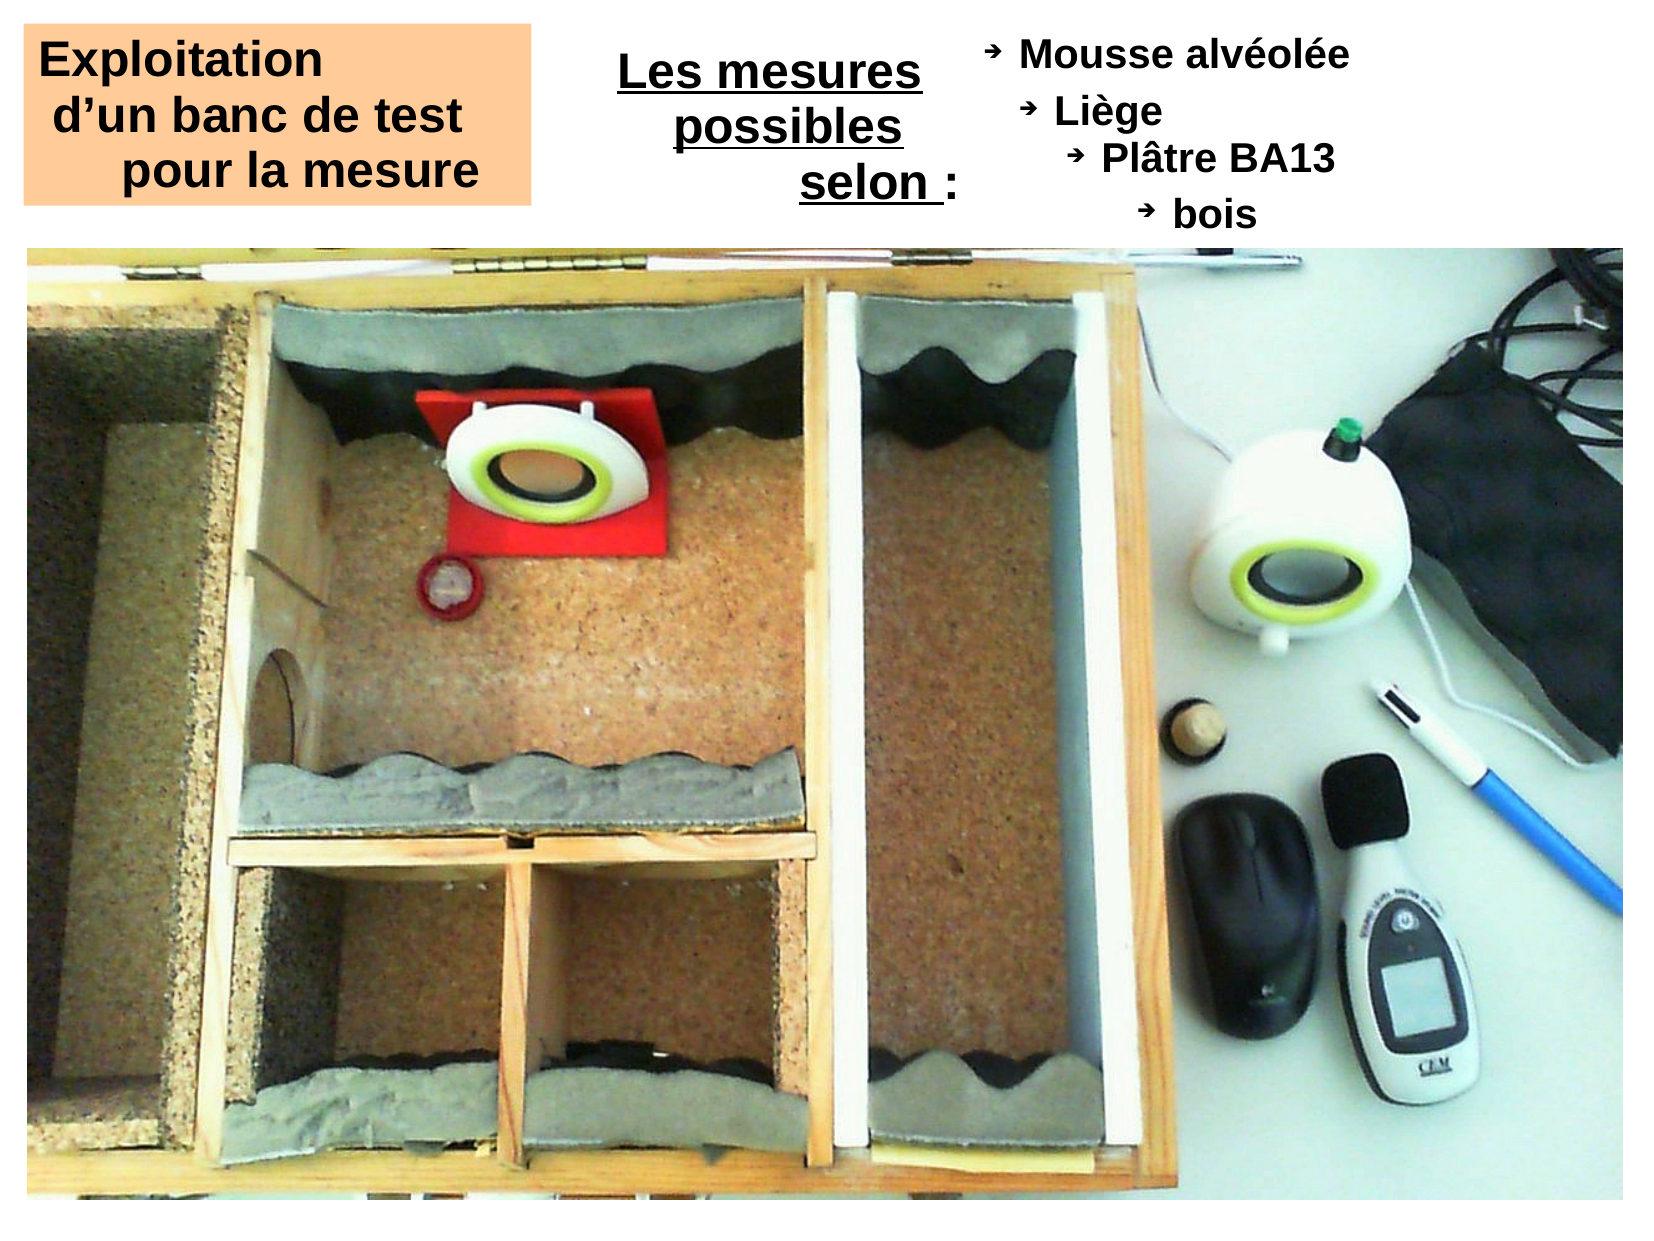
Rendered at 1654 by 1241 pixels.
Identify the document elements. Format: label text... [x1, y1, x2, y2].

text_box bois [1122, 182, 1453, 245]
text_box Les mesures possibles selon : [602, 35, 1004, 218]
text_box Mousse alvéolée [968, 23, 1418, 85]
text_box Liège [1003, 80, 1501, 142]
text_box Exploitation d’un banc de test pour la mesure [23, 23, 532, 206]
picture [27, 248, 1623, 1200]
text_box Plâtre BA13 [1051, 127, 1619, 189]
